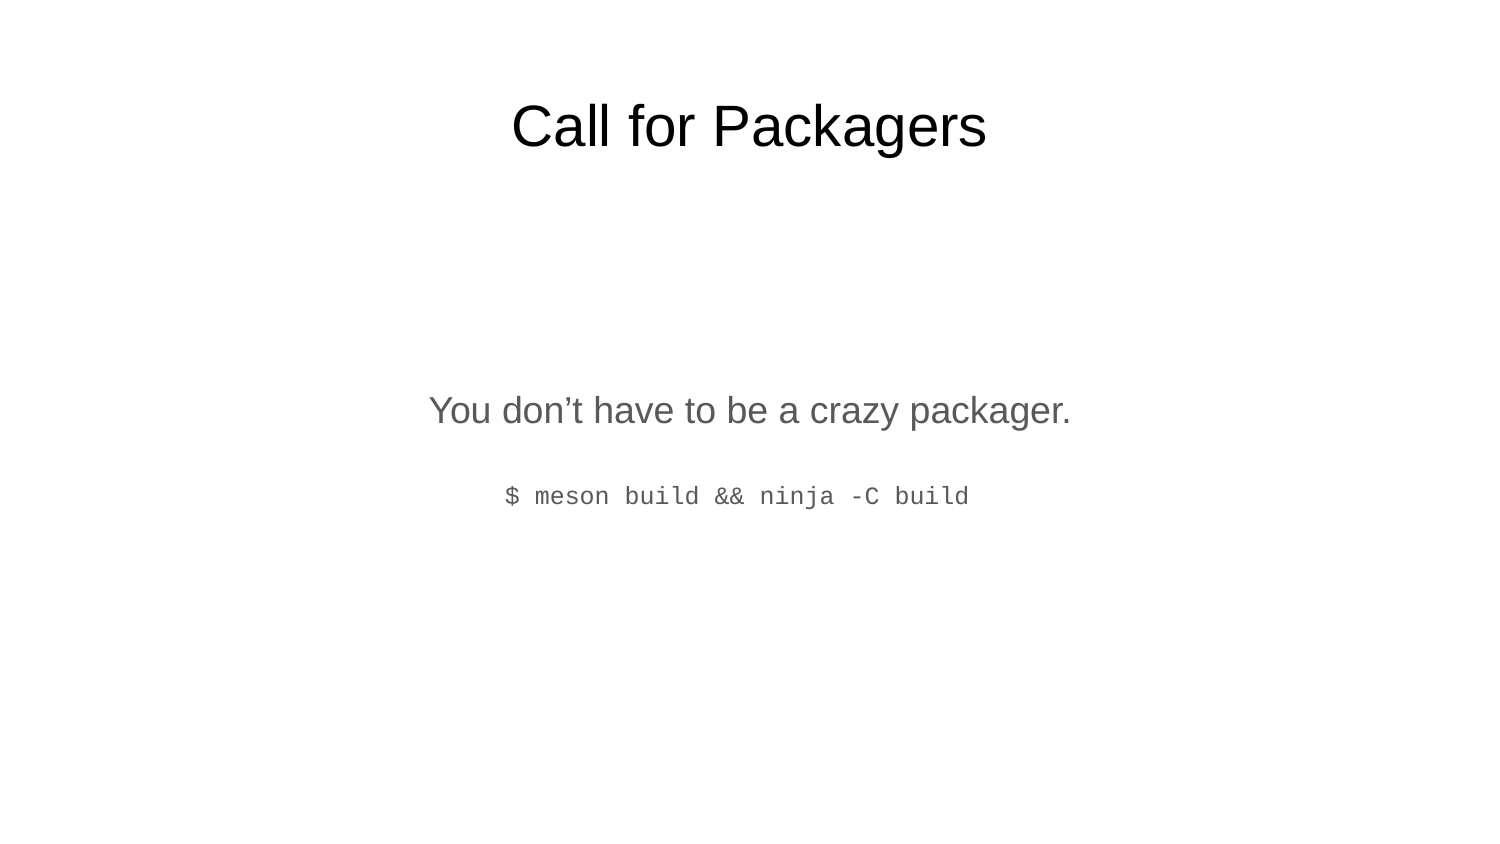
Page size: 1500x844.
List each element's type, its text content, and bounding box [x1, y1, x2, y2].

title Call for Packagers [51, 72, 1449, 167]
text_box $ meson build && ninja -C build [489, 460, 996, 533]
list You don’t have to be a crazy packager. [413, 364, 1093, 473]
